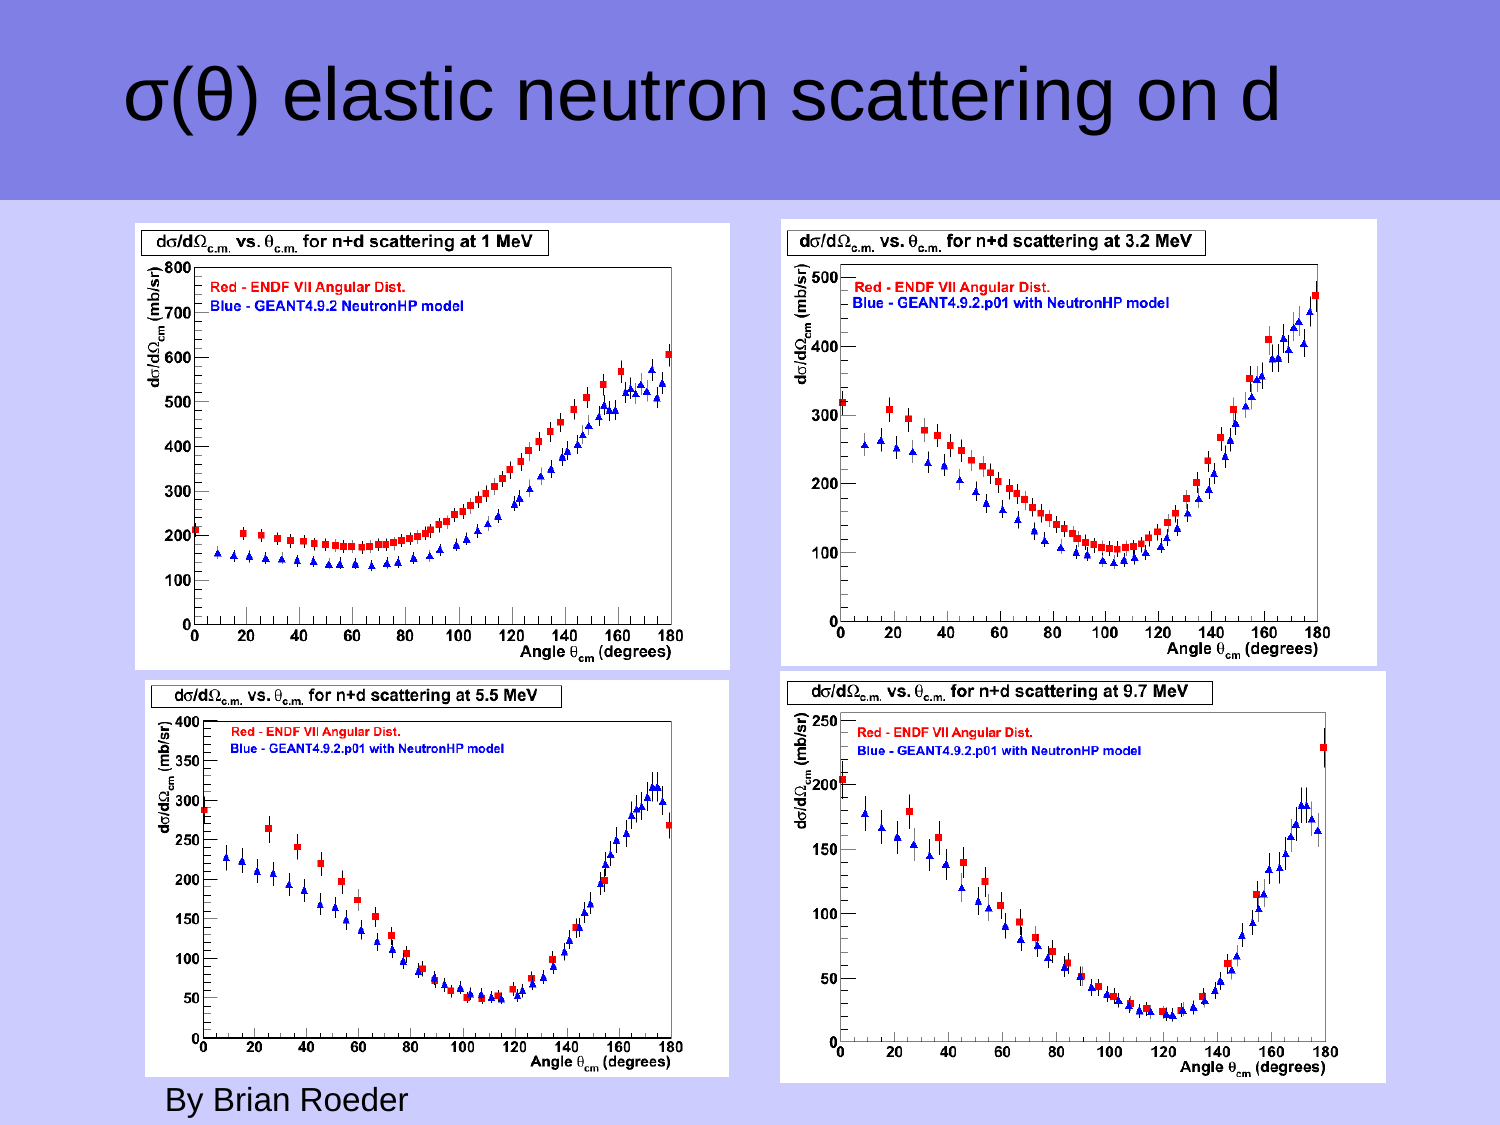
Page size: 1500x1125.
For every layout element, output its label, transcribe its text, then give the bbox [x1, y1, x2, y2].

picture [145, 680, 729, 1077]
picture [781, 219, 1377, 666]
text_box By Brian Roeder [150, 1070, 424, 1125]
picture [135, 223, 730, 670]
text_box σ(θ) elastic neutron scattering on d [108, 24, 1459, 156]
picture [780, 671, 1386, 1083]
